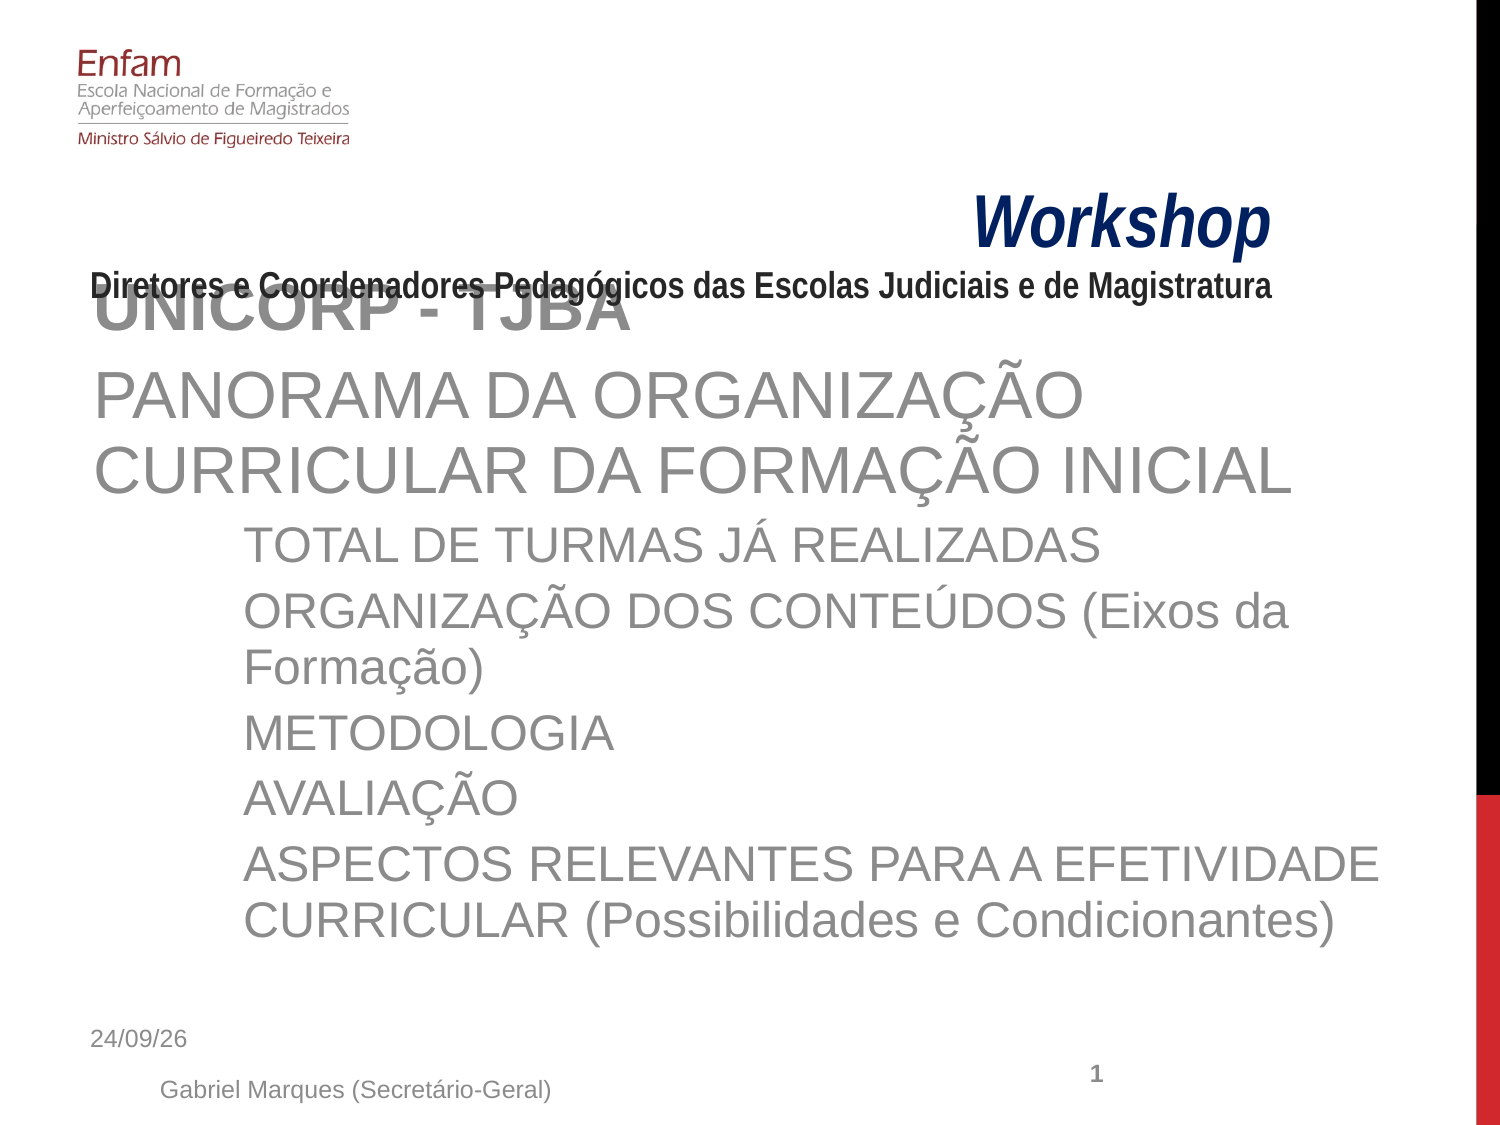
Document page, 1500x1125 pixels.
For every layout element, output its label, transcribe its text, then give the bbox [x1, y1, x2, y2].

text_box Gabriel Marques (Secretário-Geral) [75, 1065, 638, 1112]
text_box UNICORP - TJBA PANORAMA DA ORGANIZAÇÃO CURRICULAR DA FORMAÇÃO INICIAL TOTAL DE TURMAS JÁ REALIZADAS ORGANIZAÇÃO DOS CONTEÚDOS (Eixos da Formação) METODOLOGIA AVALIAÇÃO ASPECTOS RELEVANTES PARA A EFETIVIDADE CURRICULAR (Possibilidades e Condicionantes) [78, 262, 1429, 1005]
text_box 1 [1074, 1042, 1425, 1103]
text_box 2014/3/24 [75, 1012, 638, 1063]
text_box Workshop Diretores e Coordenadores Pedagógicos das Escolas Judiciais e de Magistratura [74, 45, 1425, 233]
